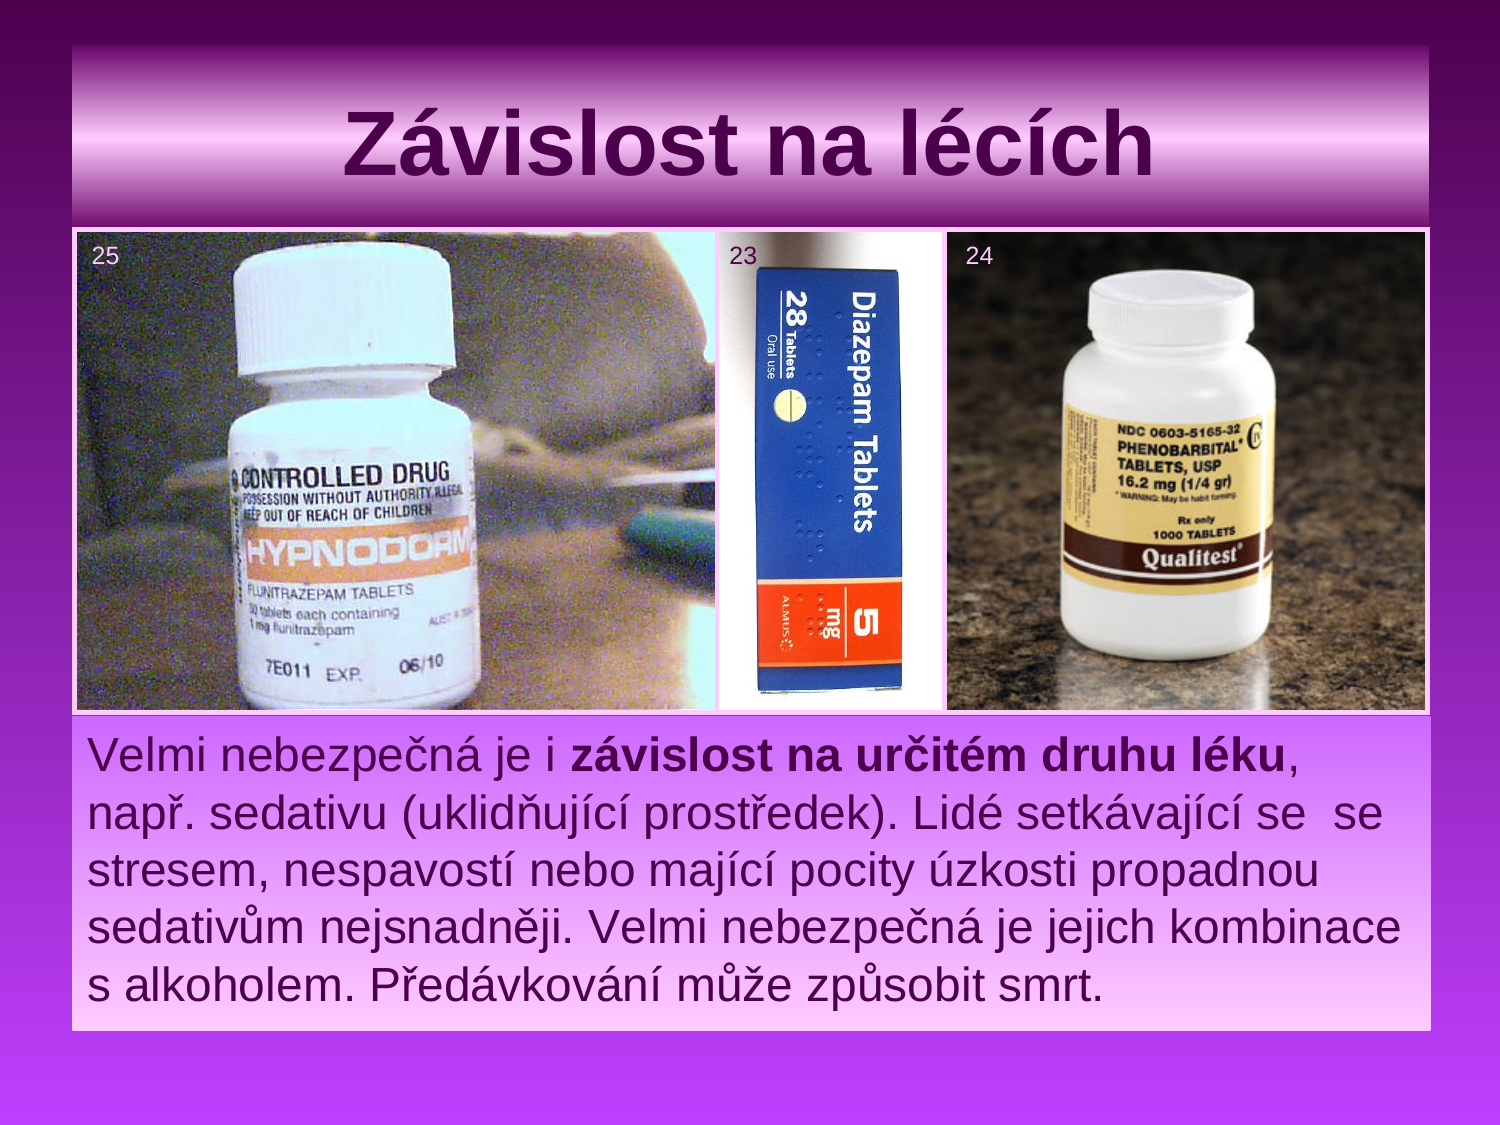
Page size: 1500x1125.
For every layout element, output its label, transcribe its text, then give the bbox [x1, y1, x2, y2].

picture [719, 231, 942, 710]
text_box Velmi nebezpečná je i závislost na určitém druhu léku, např. sedativu (uklidňující prostředek). Lidé setkávající se se stresem, nespavostí nebo mající pocity úzkosti propadnou sedativům nejsnadněji. Velmi nebezpečná je jejich kombinace s alkoholem. Předávkování může způsobit smrt. [72, 716, 1431, 1031]
text_box 25 [76, 231, 135, 278]
title Závislost na lécích [72, 45, 1429, 227]
picture [76, 231, 715, 711]
text_box 23 [714, 231, 773, 278]
text_box 24 [950, 231, 1009, 278]
picture [946, 231, 1426, 710]
